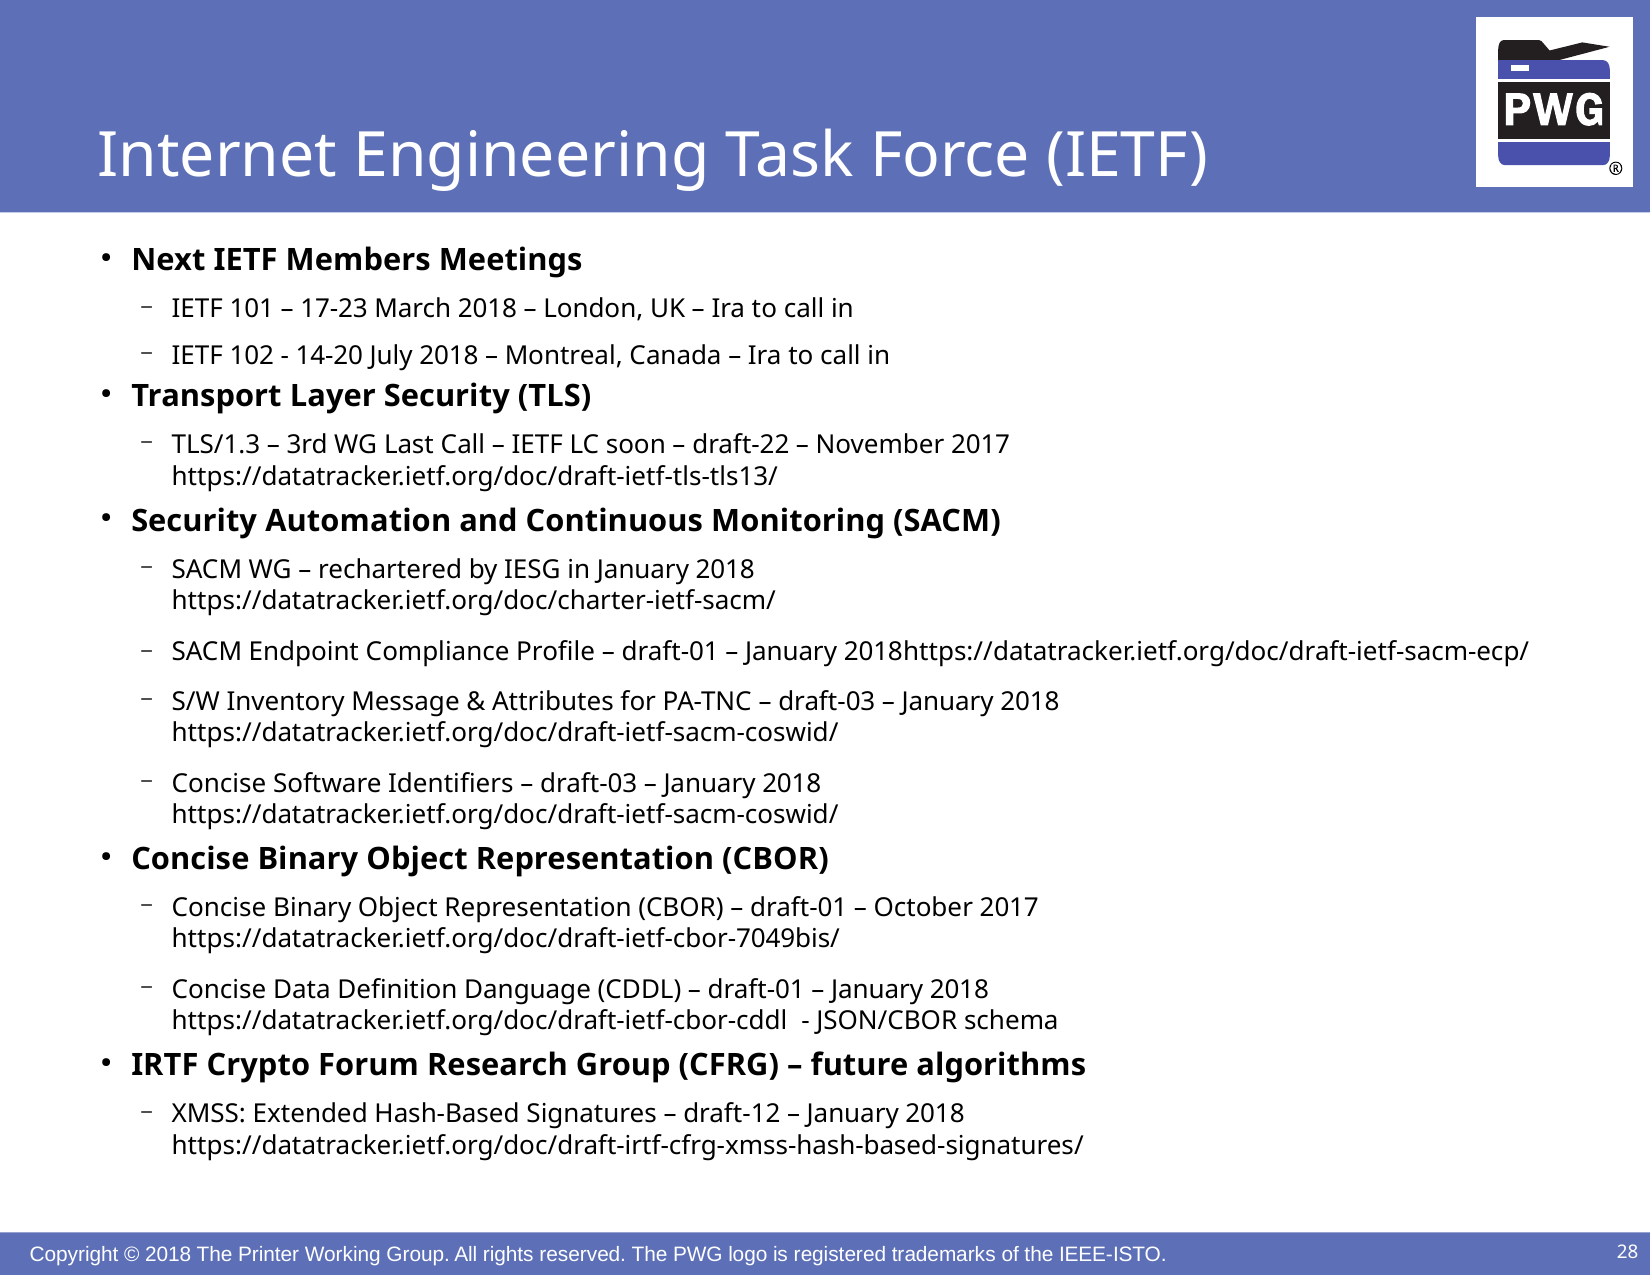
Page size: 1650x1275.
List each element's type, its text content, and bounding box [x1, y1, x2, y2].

title Internet Engineering Task Force (IETF) [82, 8, 1449, 198]
list Next IETF Members Meetings IETF 101 – 17-23 March 2018 – London, UK – Ira to call in IETF 102 - 14-20 July 2018 – Montreal, Canada – Ira to call in Transport Layer Security (TLS) TLS/1.3 – 3rd WG Last Call – IETF LC soon – draft-22 – November 2017https://datatracker.ietf.org/doc/draft-ietf-tls-tls13/ Security Automation and Continuous Monitoring (SACM) SACM WG – rechartered by IESG in January 2018 https://datatracker.ietf.org/doc/charter-ietf-sacm/ SACM Endpoint Compliance Profile – draft-01 – January 2018https://datatracker.ietf.org/doc/draft-ietf-sacm-ecp/ S/W Inventory Message & Attributes for PA-TNC – draft-03 – January 2018https://datatracker.ietf.org/doc/draft-ietf-sacm-coswid/ Concise Software Identifiers – draft-03 – January 2018 https://datatracker.ietf.org/doc/draft-ietf-sacm-coswid/ Concise Binary Object Representation (CBOR) Concise Binary Object Representation (CBOR) – draft-01 – October 2017https://datatracker.ietf.org/doc/draft-ietf-cbor-7049bis/ Concise Data Definition Danguage (CDDL) – draft-01 – January 2018https://datatracker.ietf.org/doc/draft-ietf-cbor-cddl - JSON/CBOR schema IRTF Crypto Forum Research Group (CFRG) – future algorithms XMSS: Extended Hash-Based Signatures – draft-12 – January 2018 https://datatracker.ietf.org/doc/draft-irtf-cfrg-xmss-hash-based-signatures/ [82, 231, 1568, 1209]
